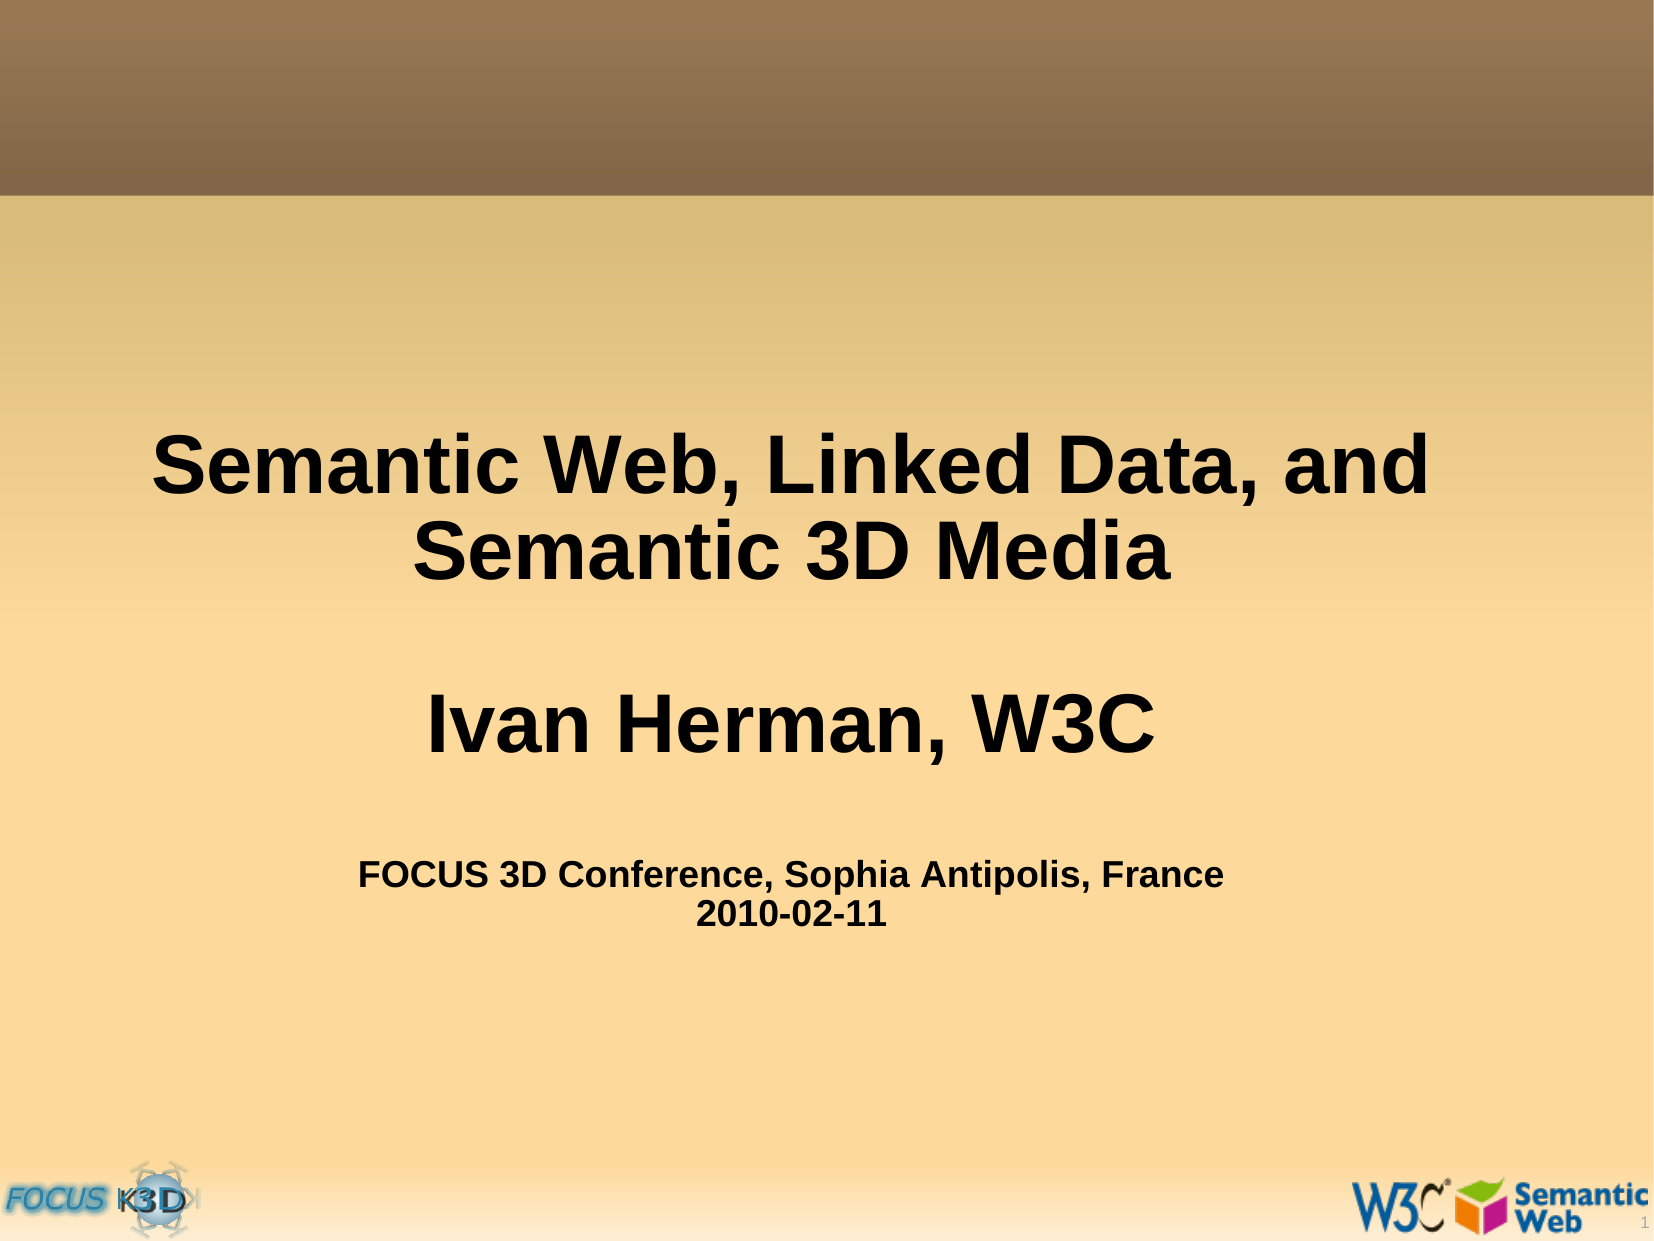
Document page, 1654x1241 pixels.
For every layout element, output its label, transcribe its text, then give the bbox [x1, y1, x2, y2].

title Semantic Web, Linked Data, and Semantic 3D Media Ivan Herman, W3C FOCUS 3D Conference, Sophia Antipolis, France 2010-02-11 [59, 399, 1525, 954]
picture [0, 0, 1654, 1241]
